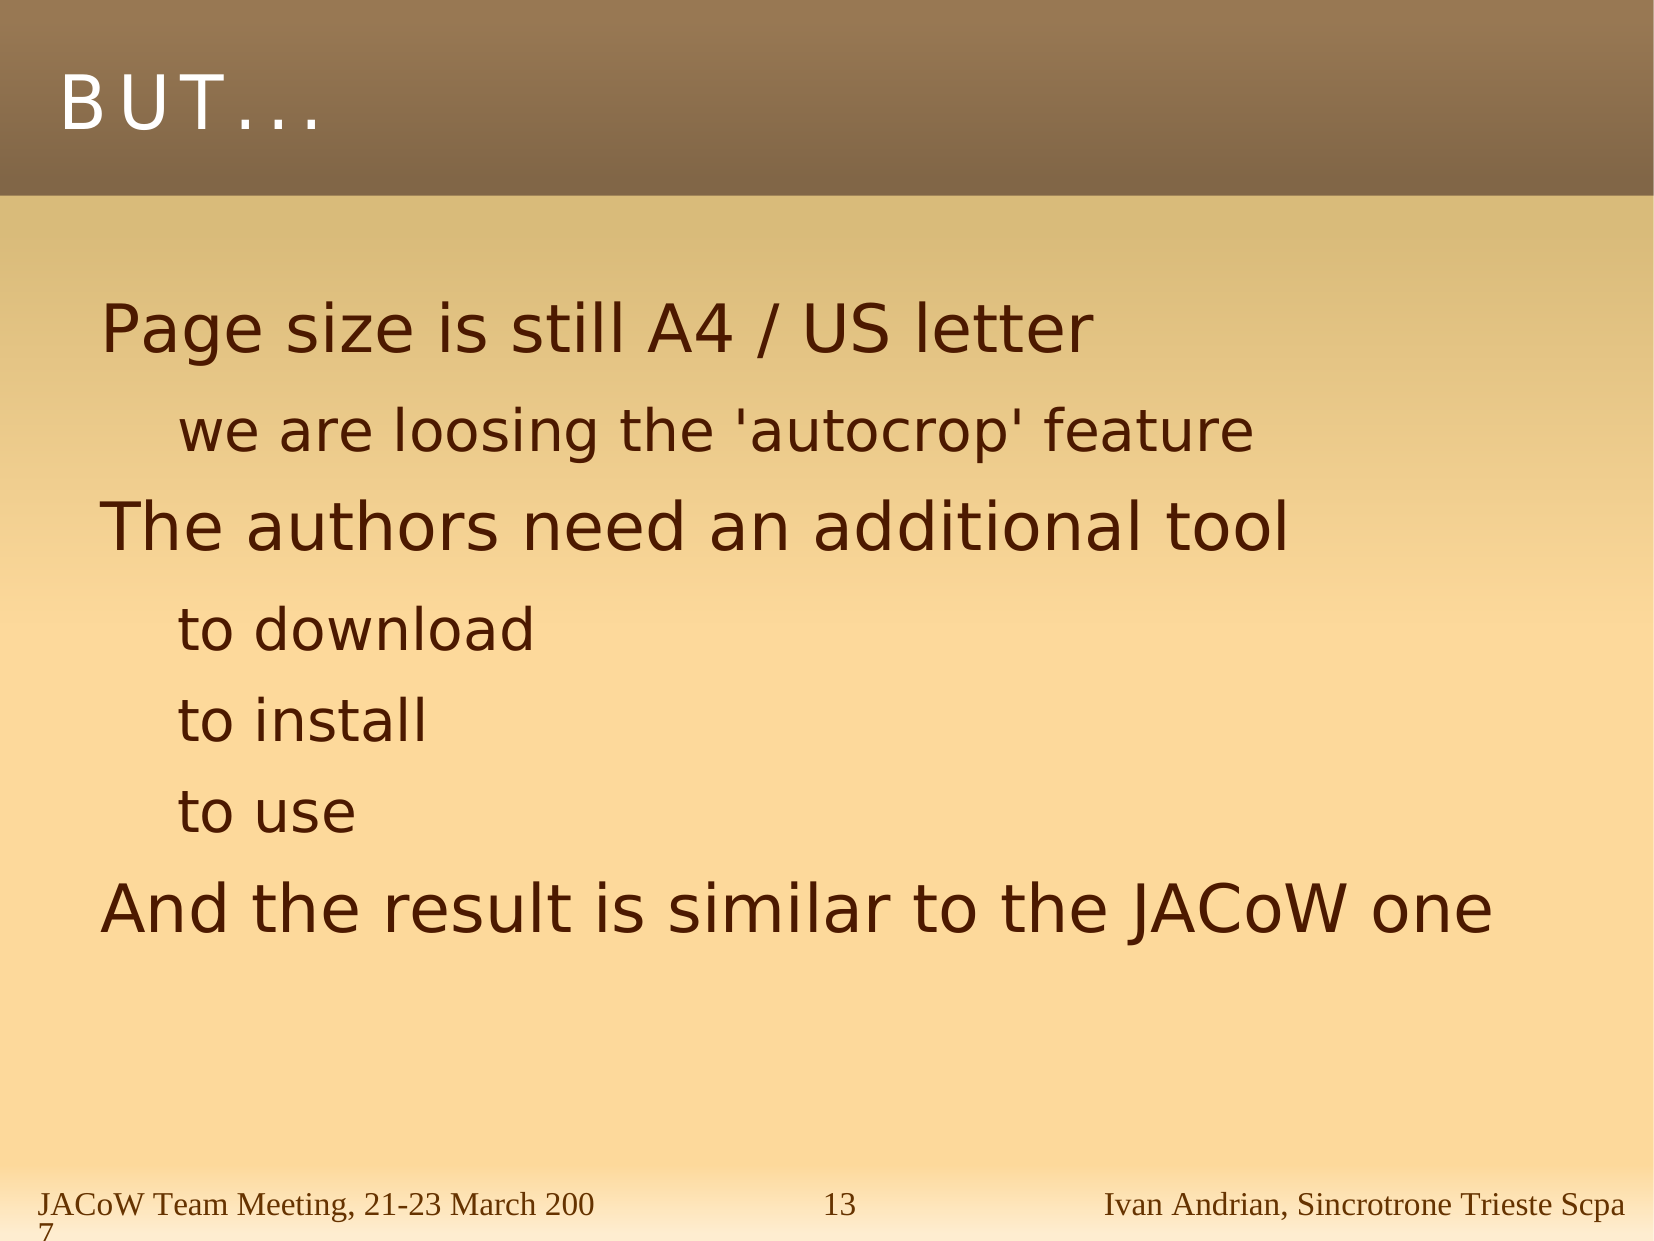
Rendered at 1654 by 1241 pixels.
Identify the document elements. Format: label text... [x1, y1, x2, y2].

title BUT... [59, 29, 1595, 178]
list Page size is still A4 / US letter we are loosing the 'autocrop' feature The authors need an additional tool to download to install to use And the result is similar to the JACoW one [82, 290, 1571, 1109]
picture [0, 0, 1654, 1241]
